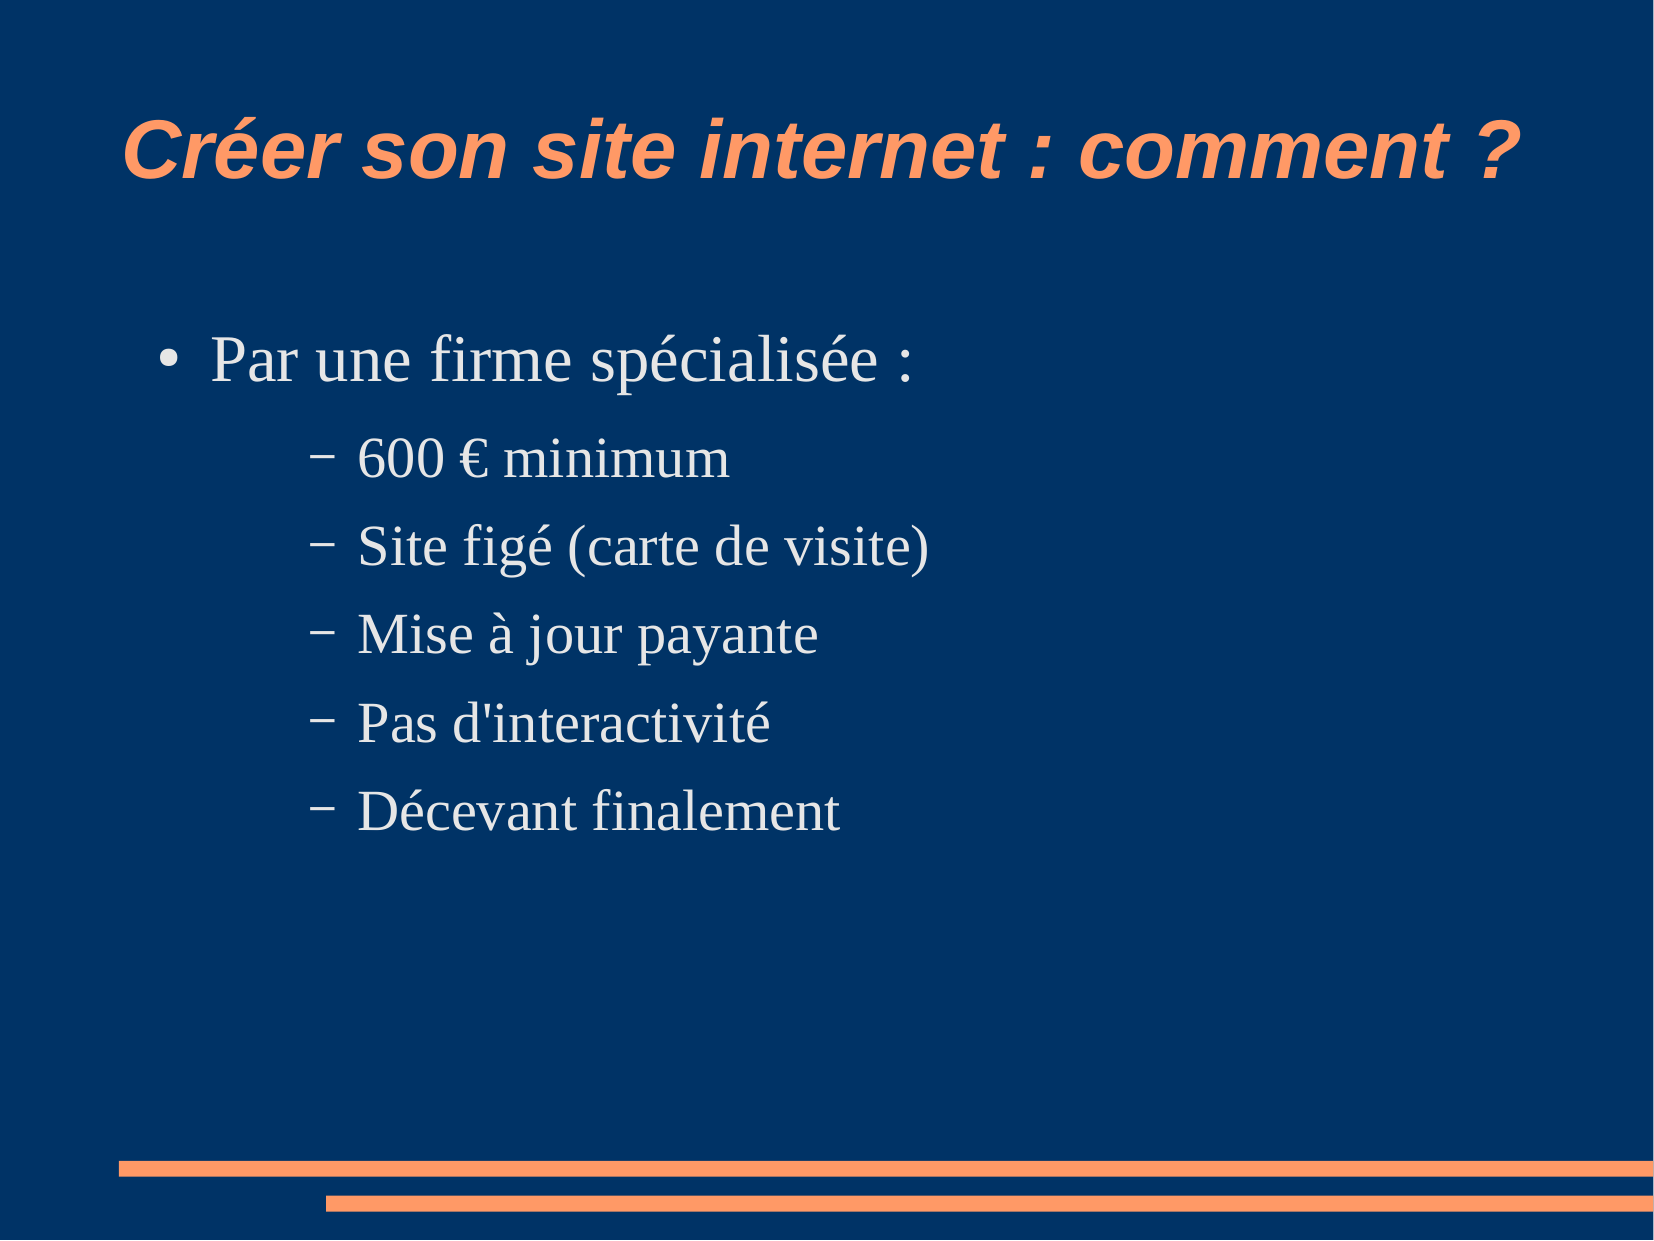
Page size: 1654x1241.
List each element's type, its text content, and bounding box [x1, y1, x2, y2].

title Créer son site internet : comment ? [121, 46, 1534, 254]
list Par une firme spécialisée : 600 € minimum Site figé (carte de visite) Mise à jour payante Pas d'interactivité Décevant finalement [121, 322, 1561, 1132]
